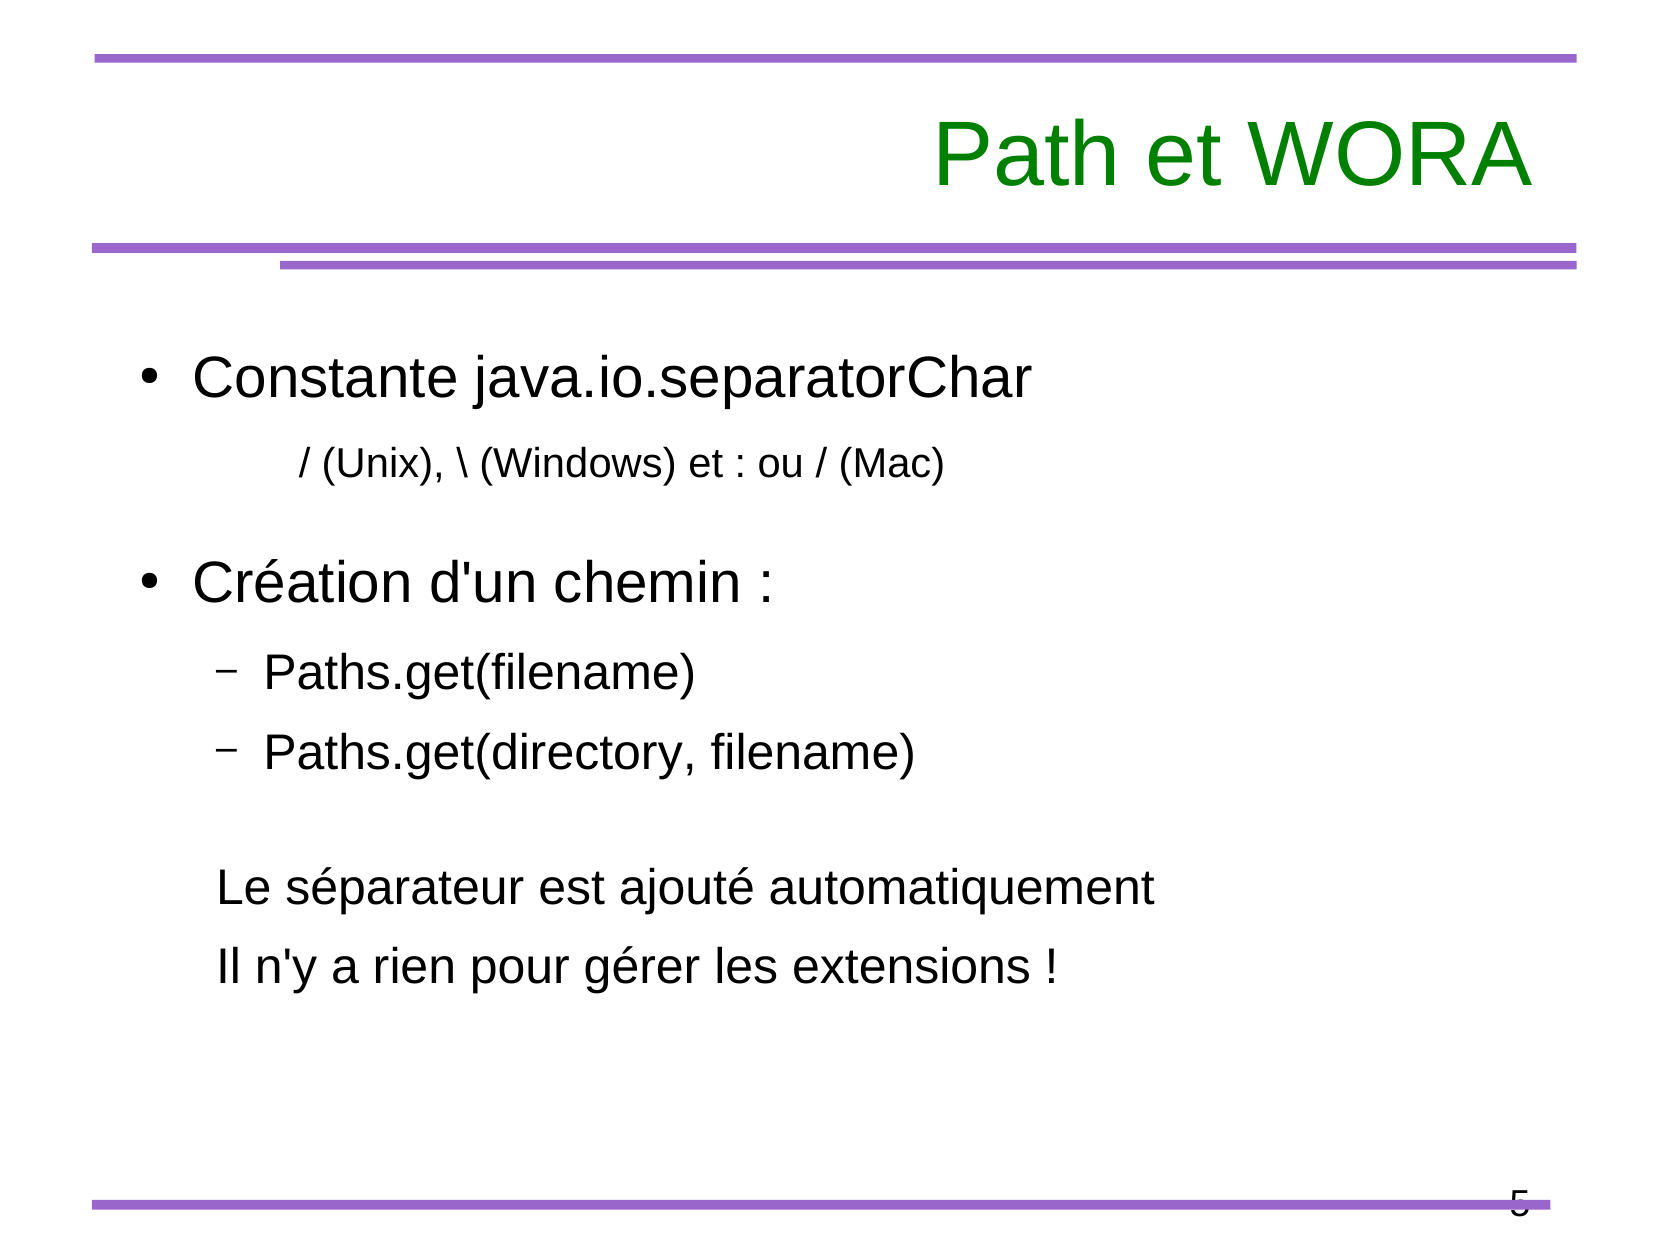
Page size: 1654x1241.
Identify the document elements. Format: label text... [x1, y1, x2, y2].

list Constante java.io.separatorChar / (Unix), \ (Windows) et : ou / (Mac) Création d'un chemin : Paths.get(filename) Paths.get(directory, filename) Le séparateur est ajouté automatiquement Il n'y a rien pour gérer les extensions ! [121, 344, 1534, 1127]
title Path et WORA [121, 49, 1534, 257]
